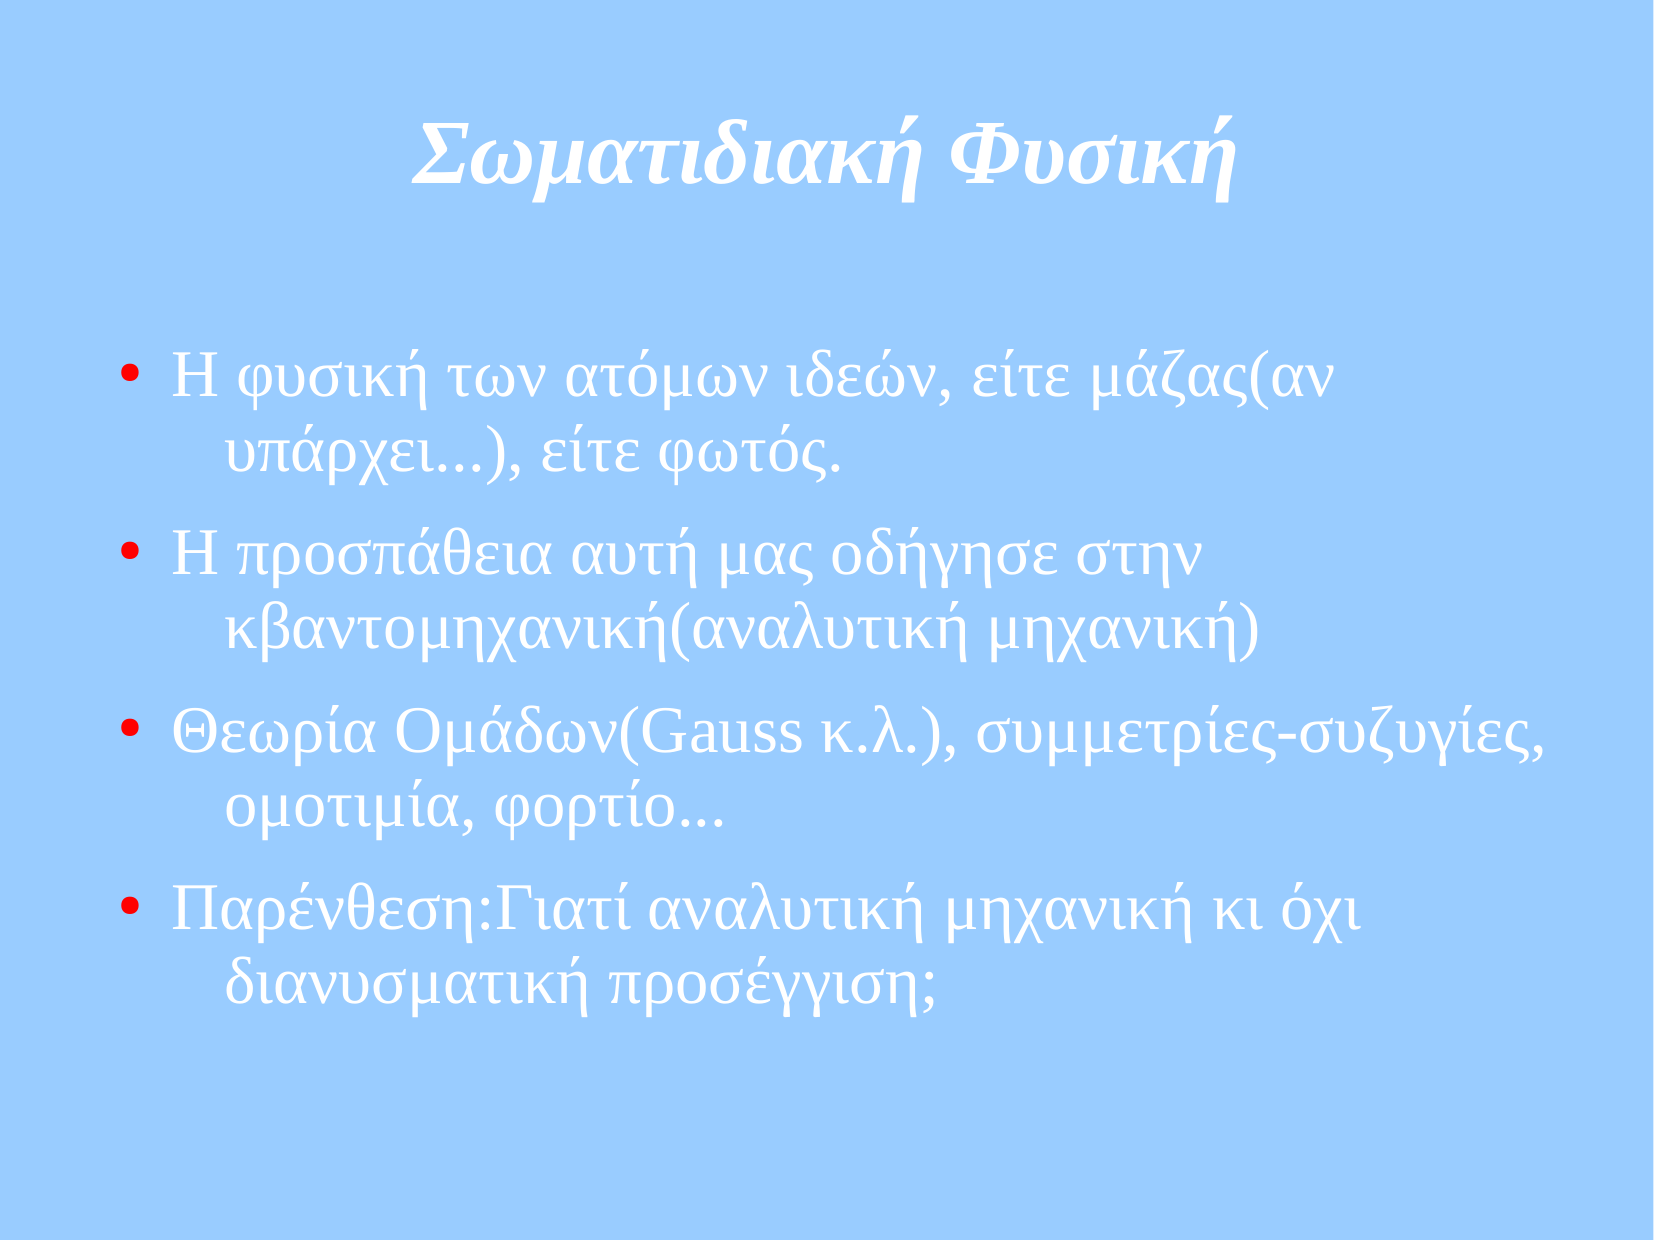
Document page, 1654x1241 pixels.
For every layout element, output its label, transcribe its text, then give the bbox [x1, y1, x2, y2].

list Η φυσική των ατόμων ιδεών, είτε μάζας(αν υπάρχει...), είτε φωτός. Η προσπάθεια αυτή μας οδήγησε στην κβαντομηχανική(αναλυτική μηχανική) Θεωρία Ομάδων(Gauss κ.λ.), συμμετρίες-συζυγίες, ομοτιμία, φορτίο... Παρένθεση:Γιατί αναλυτική μηχανική κι όχι διανυσματική προσέγγιση; [82, 337, 1571, 1037]
title Σωματιδιακή Φυσική [82, 56, 1571, 250]
